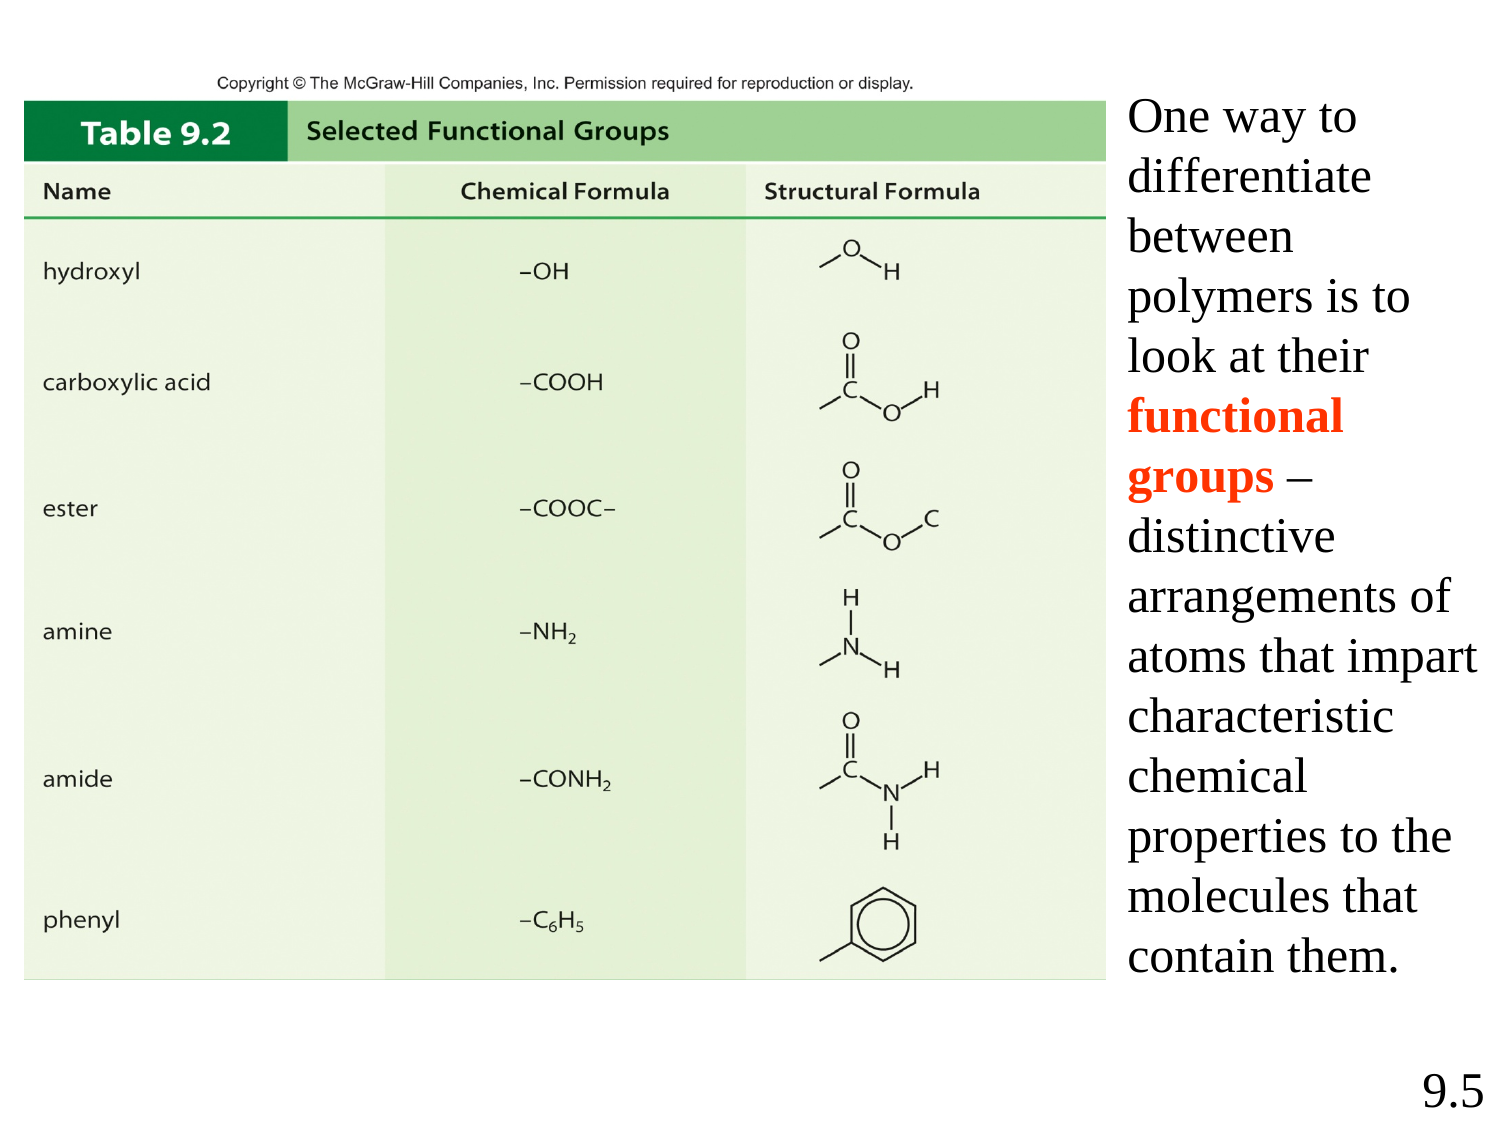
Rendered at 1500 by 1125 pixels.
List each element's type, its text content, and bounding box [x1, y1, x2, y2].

picture [24, 74, 1106, 980]
text_box 9.5 [1407, 1049, 1500, 1125]
text_box One way to differentiate between polymers is to look at their functional groups – distinctive arrangements of atoms that impart characteristic chemical properties to the molecules that contain them. [1112, 74, 1500, 991]
